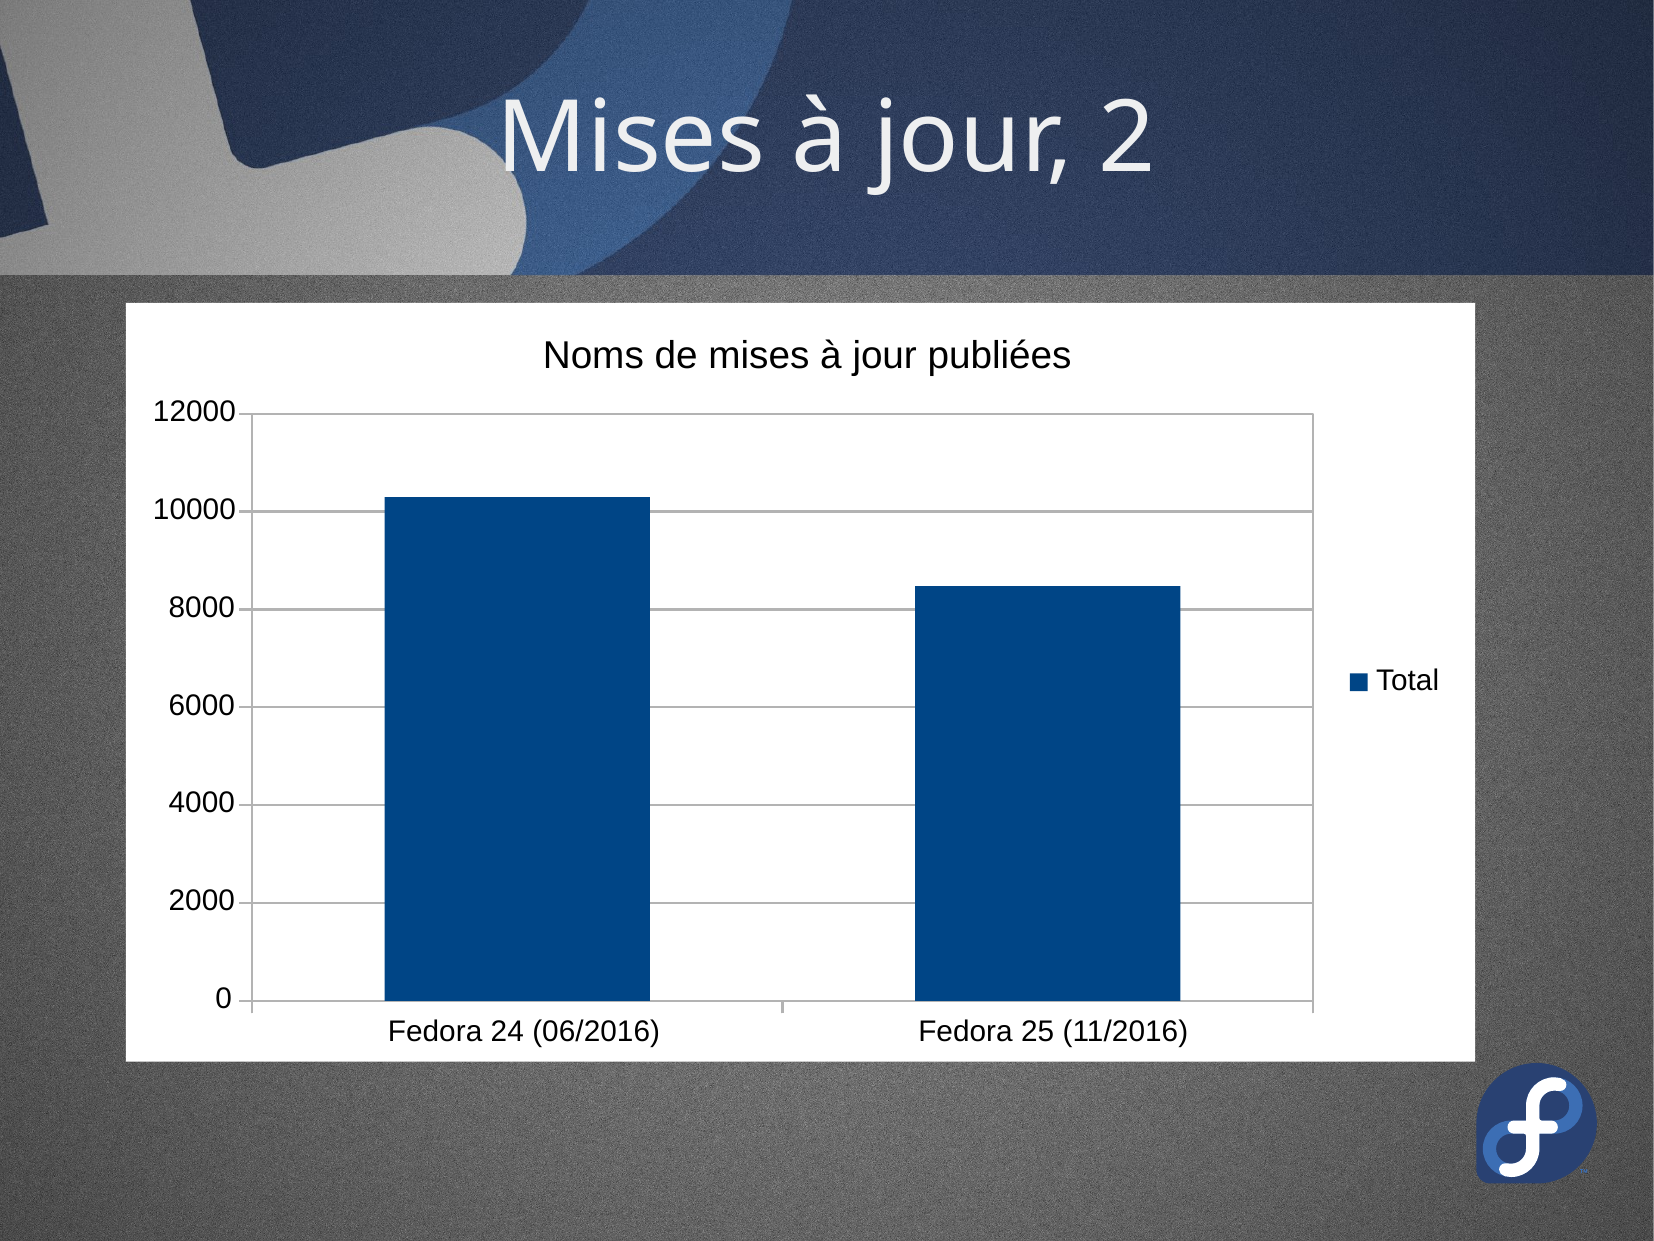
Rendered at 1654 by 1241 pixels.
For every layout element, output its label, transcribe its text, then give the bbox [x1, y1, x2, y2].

title Mises à jour, 2 [88, 29, 1565, 237]
picture [0, 0, 1654, 1241]
